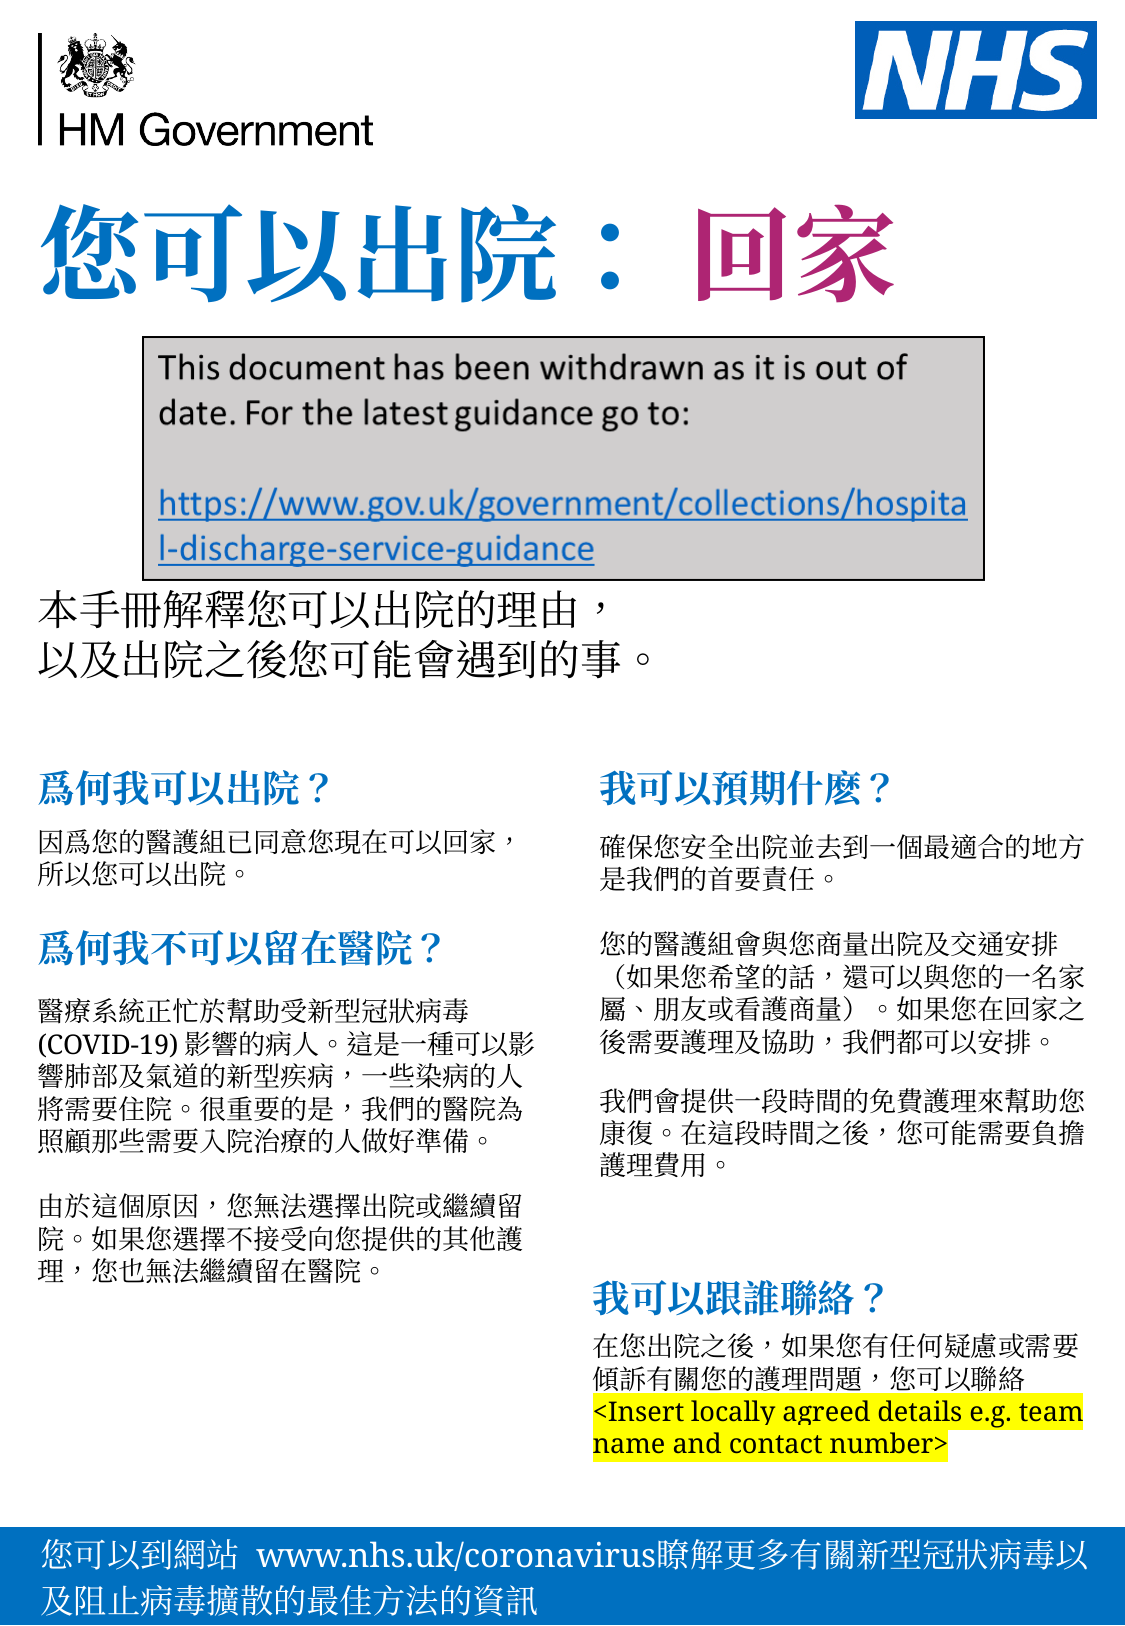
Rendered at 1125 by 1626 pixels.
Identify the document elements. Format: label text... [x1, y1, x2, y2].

text_box 本手冊解釋您可以出院的理由， 以及出院之後您可能會遇到的事。 [22, 576, 1078, 693]
text_box 您可以出院： 回家 [22, 182, 969, 324]
text_box 我可以預期什麽？ 確保您安全出院並去到一個最適合的地方是我們的首要責任。 您的醫護組會與您商量出院及交通安排（如果您希望的話，還可以與您的一名家屬、朋友或看護商量）。如果您在回家之後需要護理及協助，我們都可以安排。 我們會提供一段時間的免費護理來幫助您康復。在這段時間之後，您可能需要負擔護理費用。 [584, 757, 1122, 1434]
picture [134, 332, 991, 595]
text_box 醫療系統正忙於幫助受新型冠狀病毒(COVID-19)影響的病人。這是一種可以影響肺部及氣道的新型疾病，一些染病的人將需要住院。很重要的是，我們的醫院為照顧那些需要入院治療的人做好準備。 由於這個原因，您無法選擇出院或繼續留院。如果您選擇不接受向您提供的其他護理，您也無法繼續留在醫院。 [23, 987, 556, 1295]
text_box 爲何我可以出院？ 因爲您的醫護組已同意您現在可以回家，所以您可以出院。 爲何我不可以留在醫院？ [22, 757, 563, 1200]
text_box 我可以跟誰聯絡？ 在您出院之後，如果您有任何疑慮或需要傾訴有關您的護理問題，您可以聯絡<Insert locally agreed details e.g. team name and contact number> [578, 1267, 1101, 1467]
